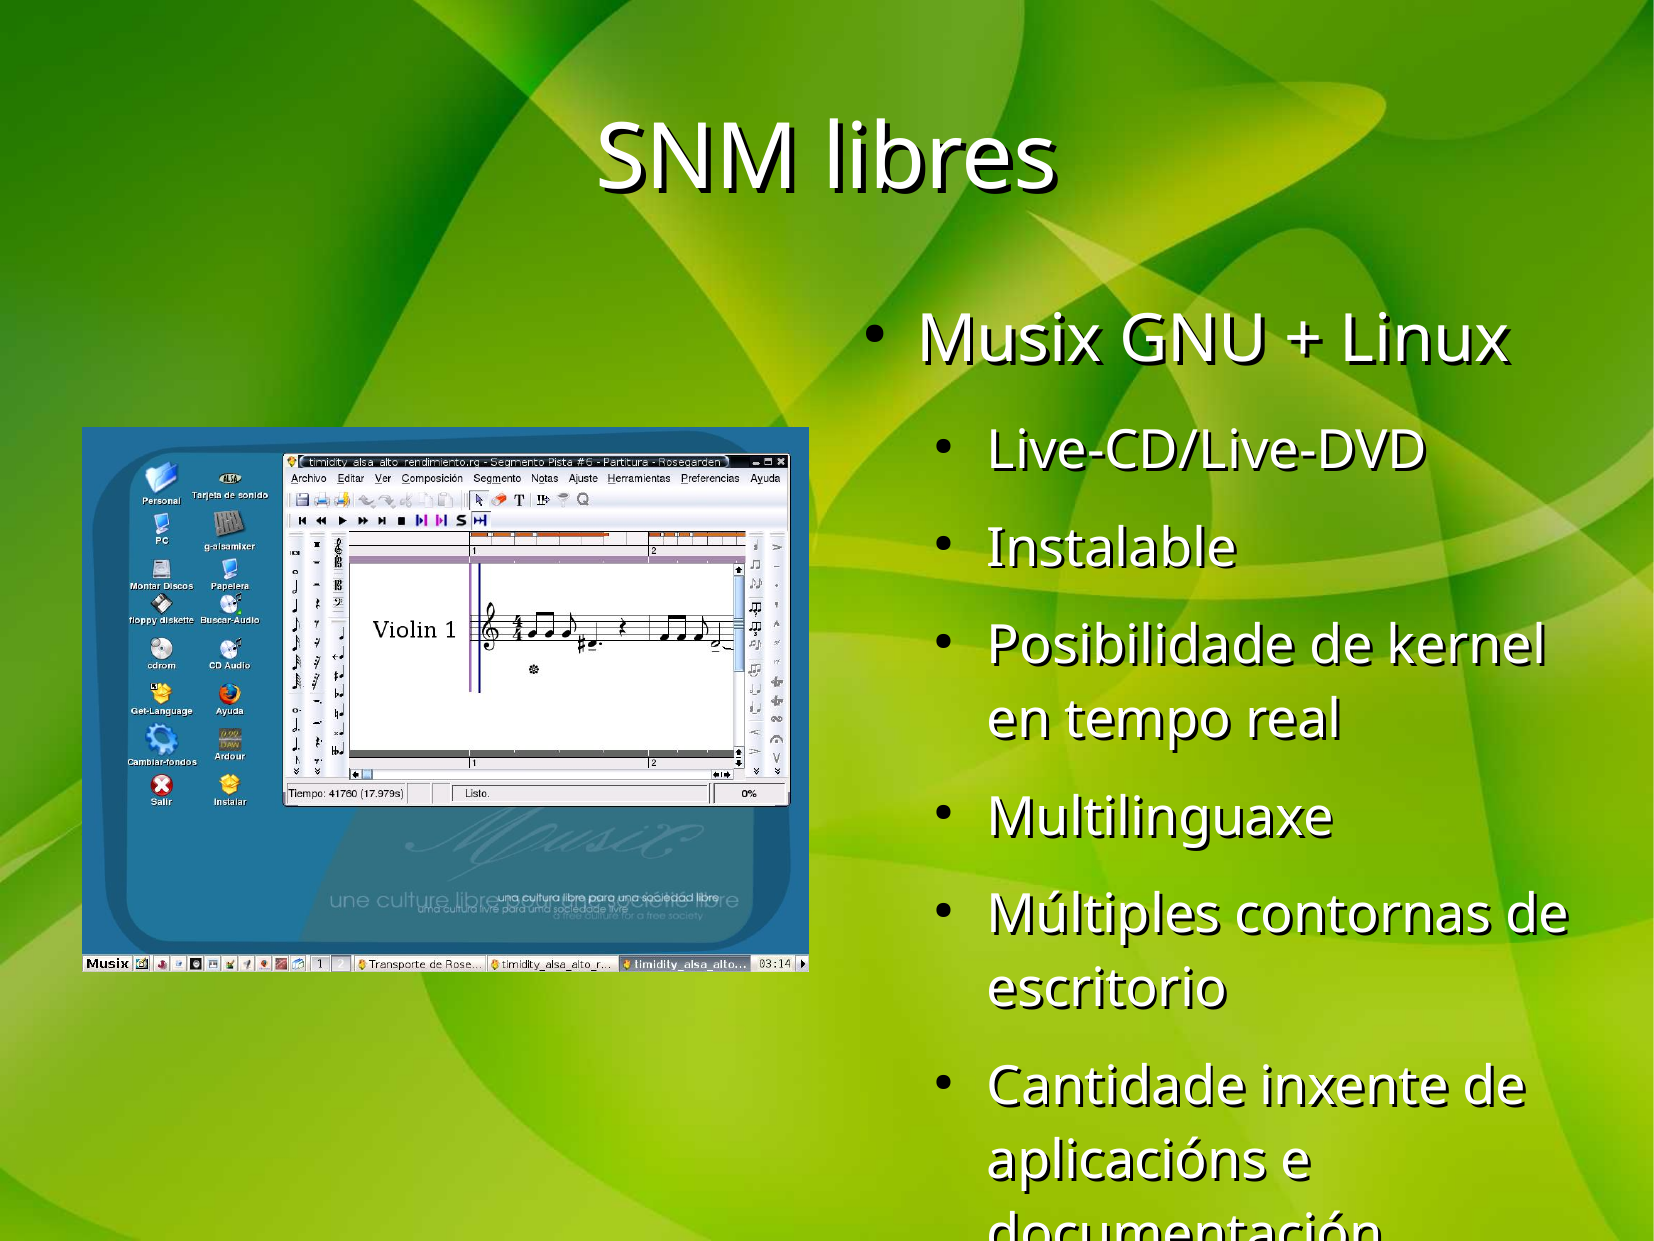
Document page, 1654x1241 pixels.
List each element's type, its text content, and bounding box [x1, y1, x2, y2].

picture [1030, 1229, 1045, 1241]
picture [1327, 1229, 1341, 1241]
picture [1124, 1229, 1135, 1241]
picture [1174, 1229, 1185, 1235]
picture [0, 0, 1654, 1241]
picture [1143, 1229, 1154, 1241]
picture [1361, 1229, 1373, 1241]
title SNM libres [82, 49, 1571, 257]
picture [1205, 1229, 1217, 1241]
list Musix GNU + Linux Live-CD/Live-DVD Instalable Posibilidade de kernel en tempo real Multilinguaxe Múltiples contornas de escritorio Cantidade inxente de aplicacións e documentación [845, 290, 1572, 1146]
picture [997, 1229, 1010, 1241]
